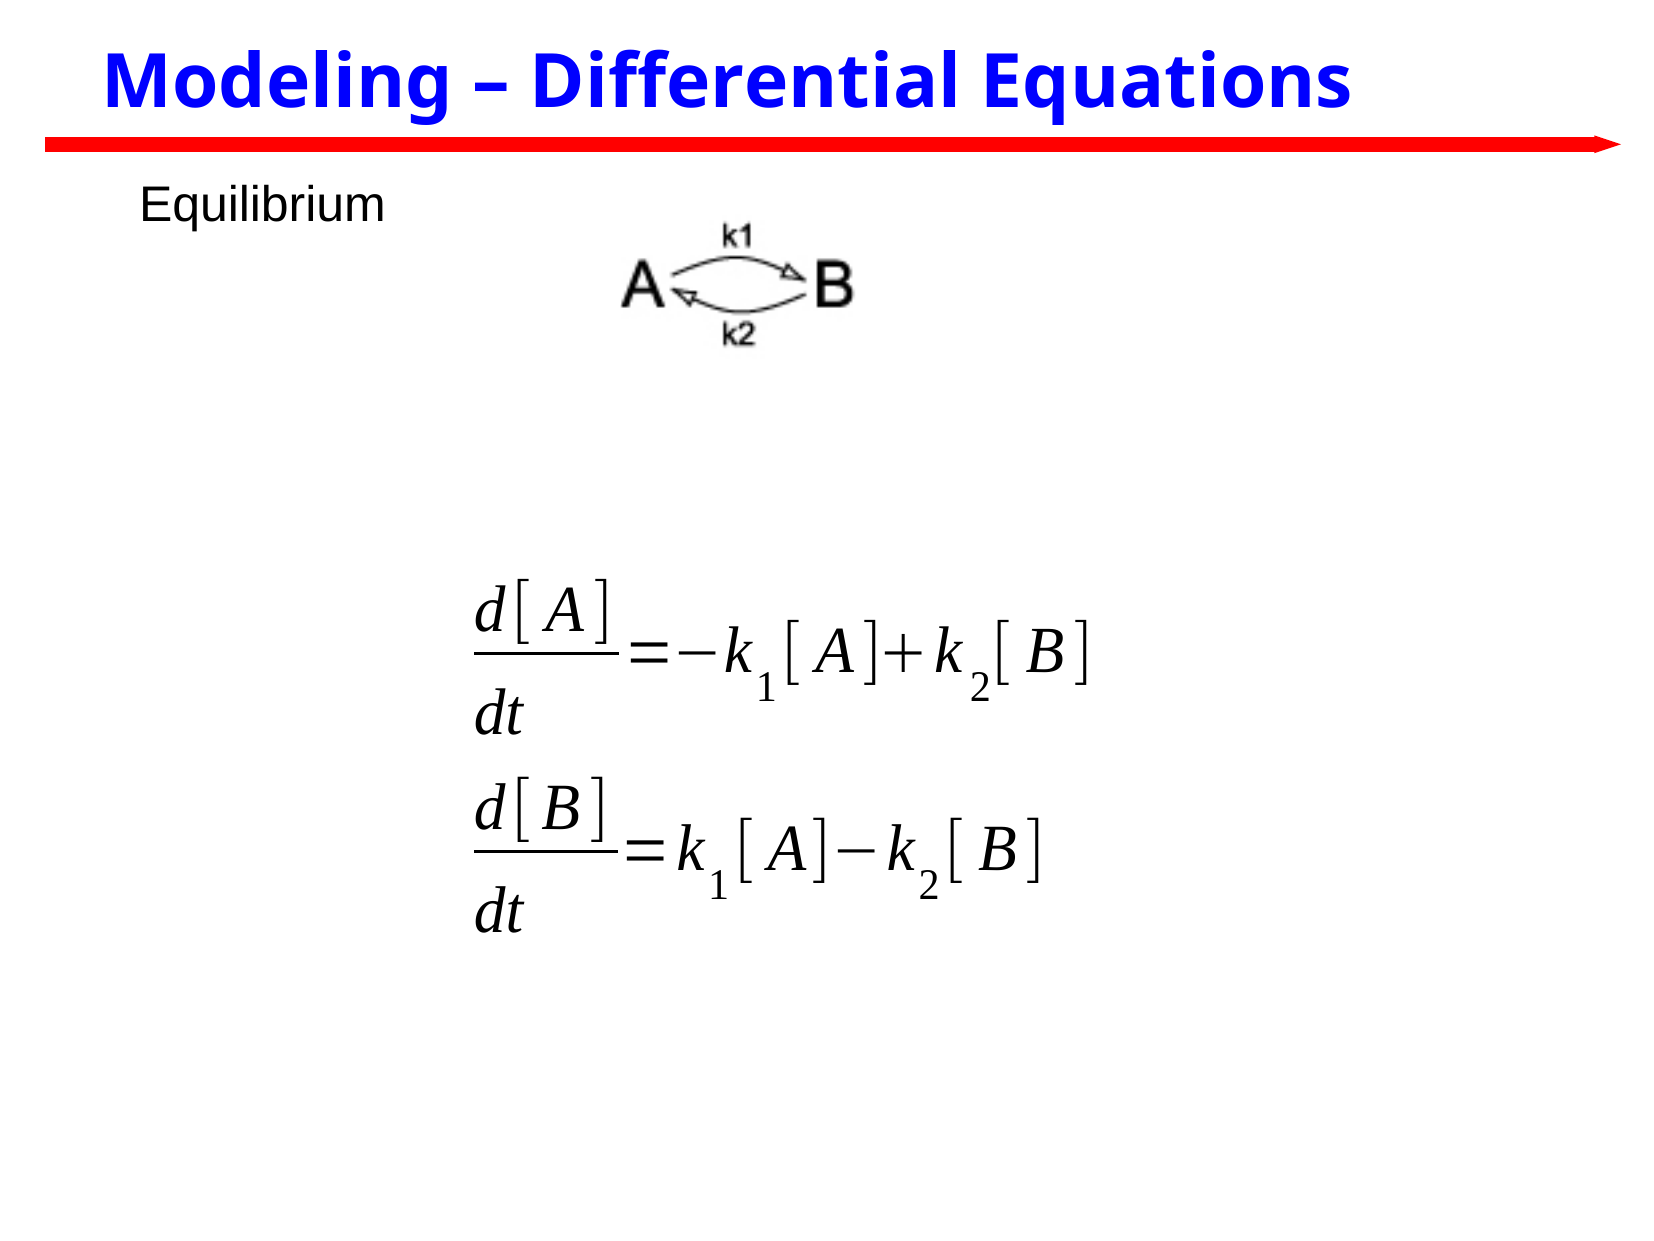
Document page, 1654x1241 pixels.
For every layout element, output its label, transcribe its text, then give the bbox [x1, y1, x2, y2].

chart [454, 557, 1117, 950]
picture [620, 214, 858, 359]
list Equilibrium [121, 175, 1534, 1127]
title Modeling – Differential Equations [101, 27, 1514, 130]
